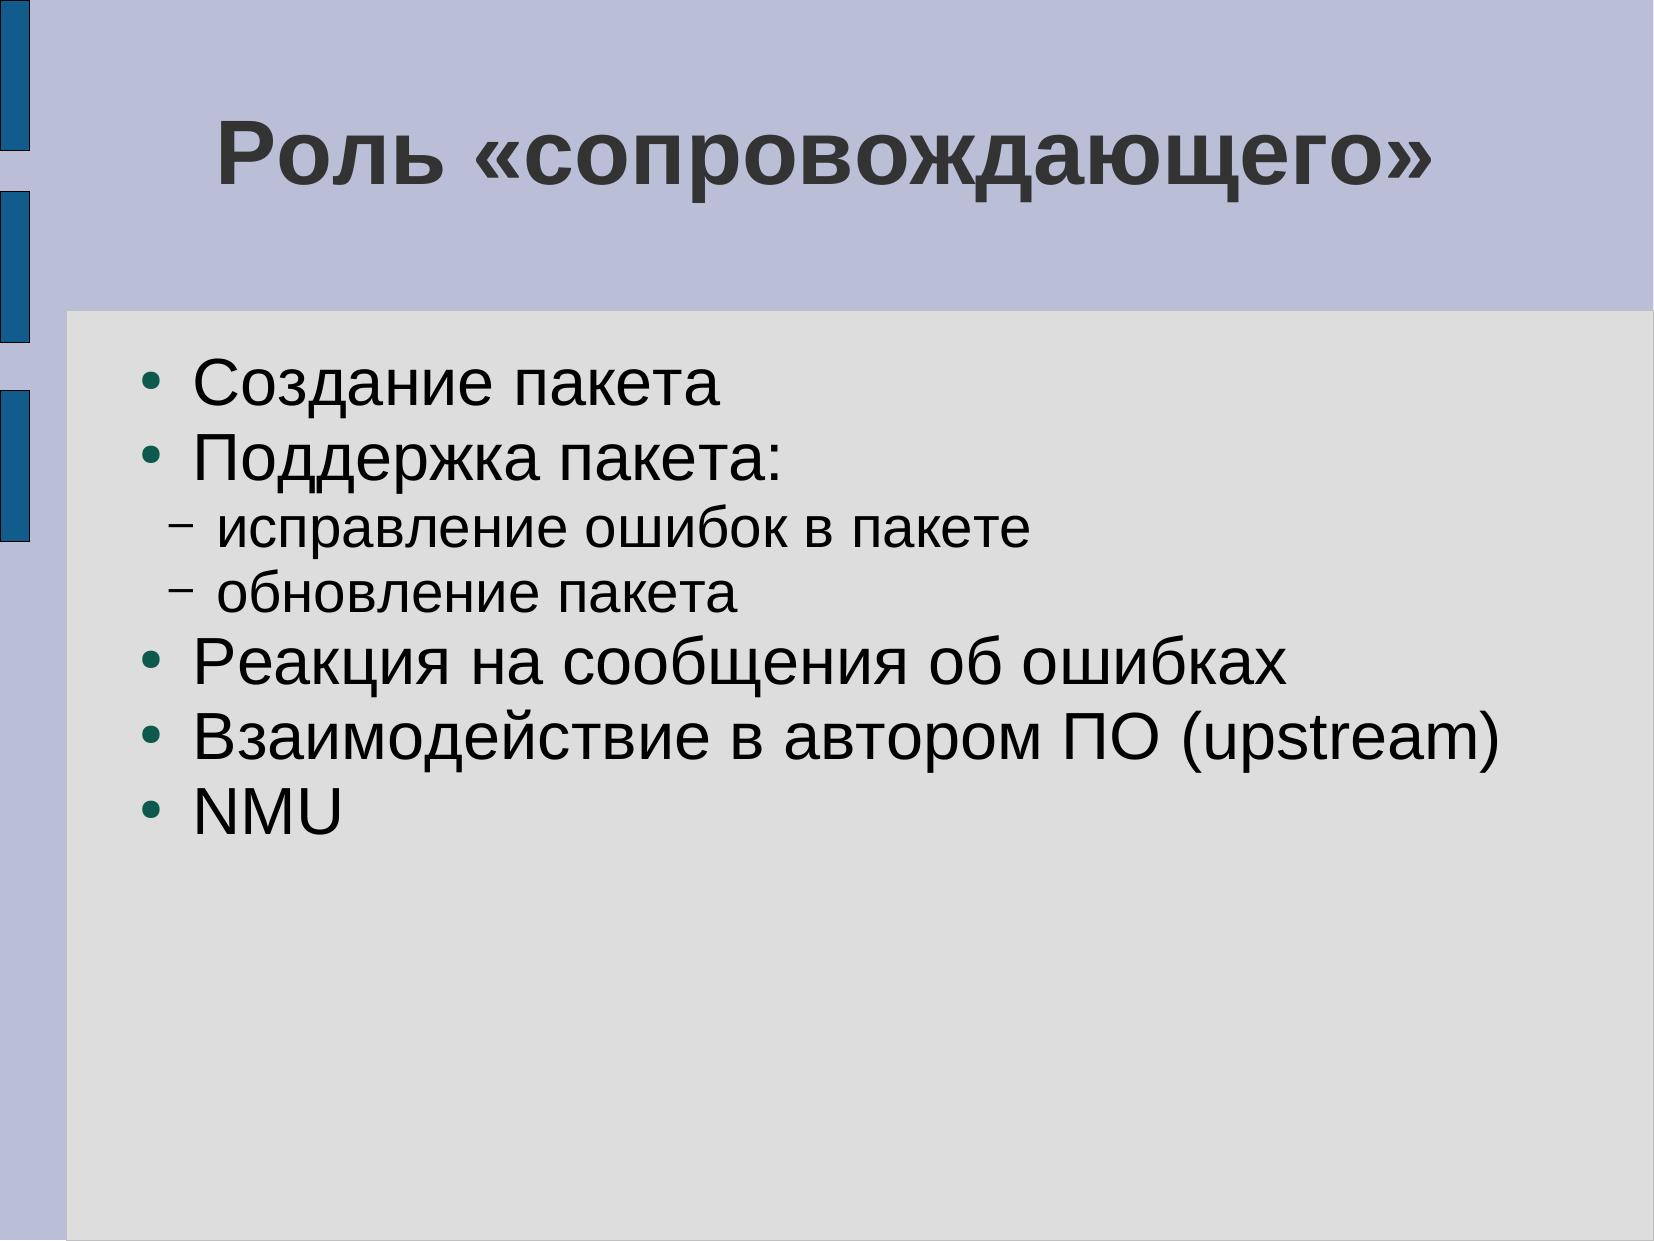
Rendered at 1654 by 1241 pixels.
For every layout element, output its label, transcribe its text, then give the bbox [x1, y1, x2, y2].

list Создание пакета Поддержка пакета: исправление ошибок в пакете обновление пакета Реакция на сообщения об ошибках Взаимодействие в автором ПО (upstream) NMU [121, 344, 1534, 1164]
title Роль «сопровождающего» [82, 56, 1571, 250]
